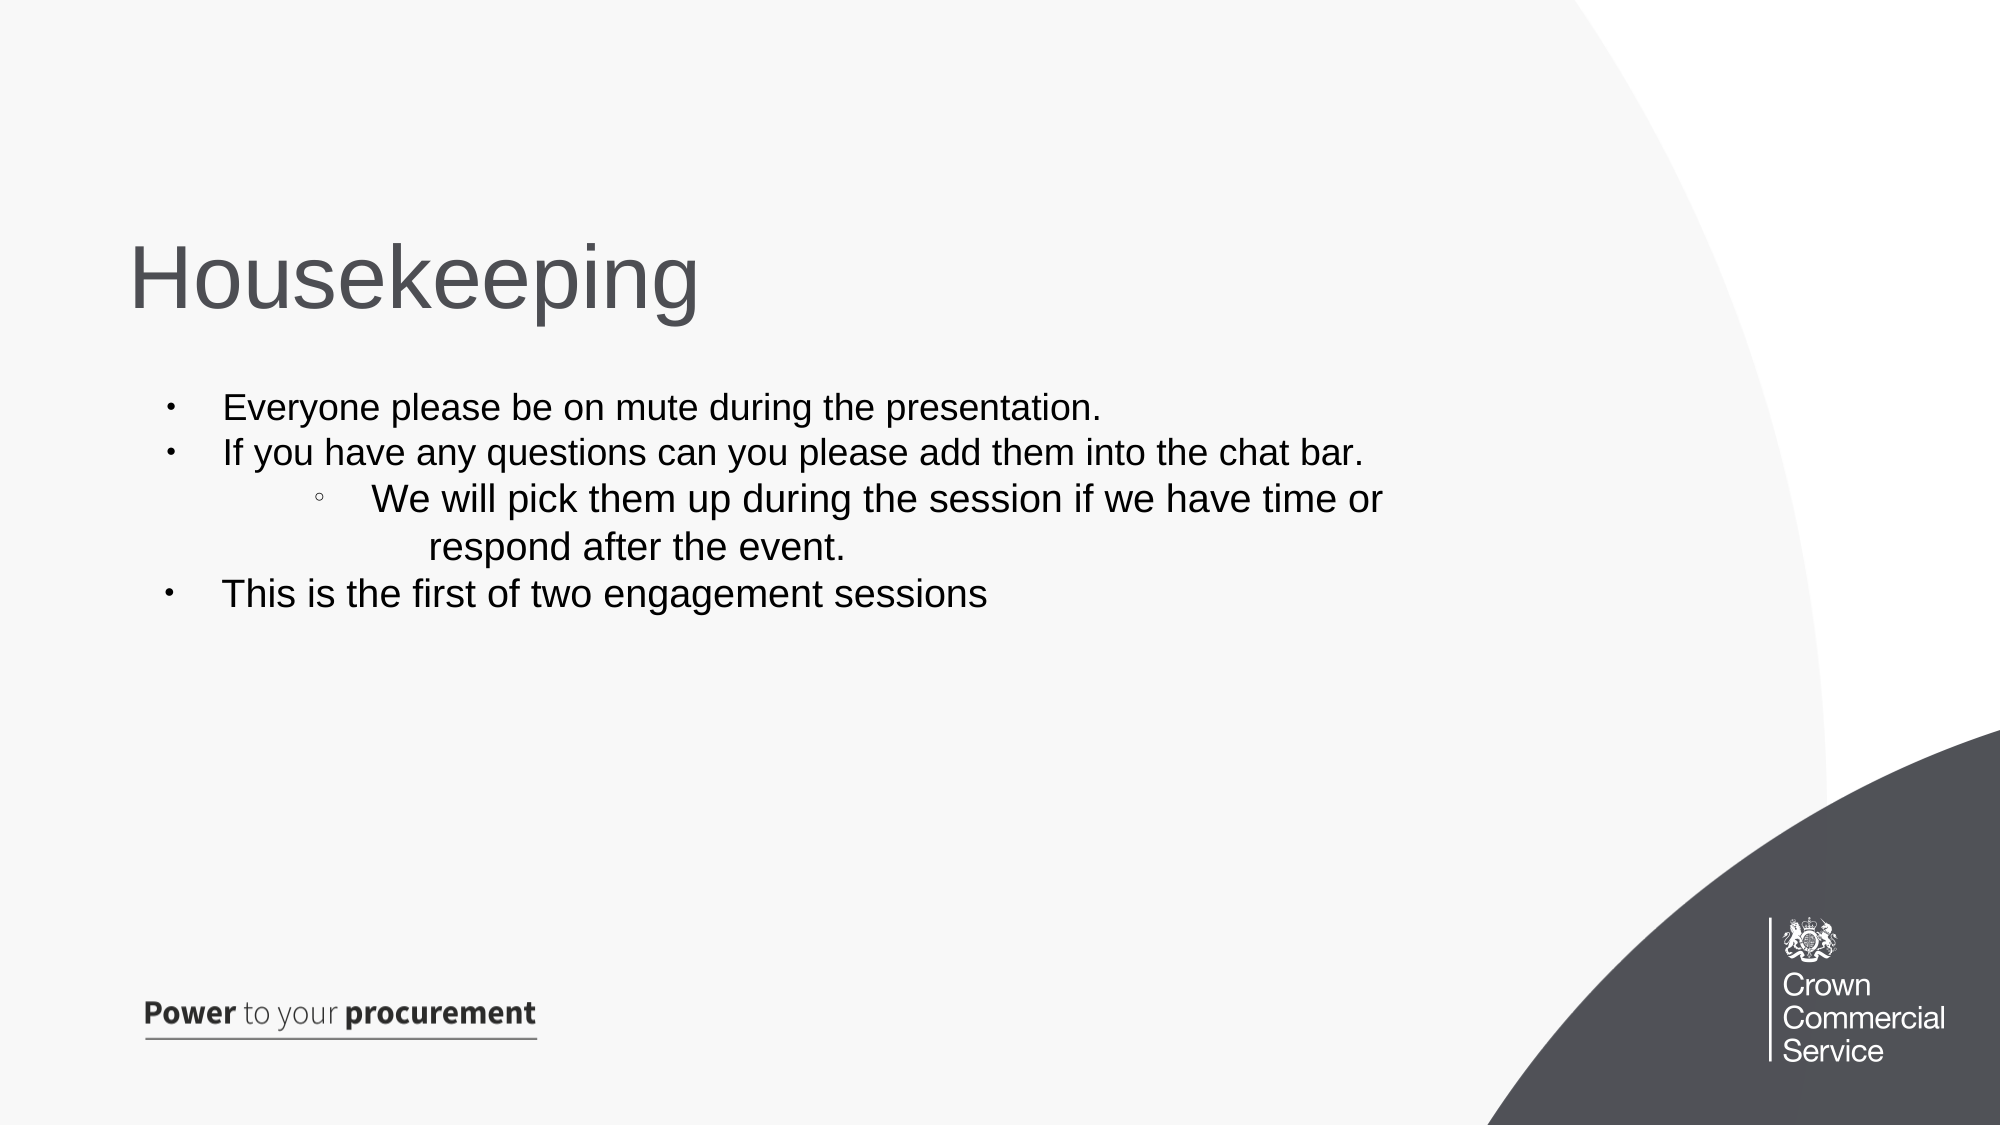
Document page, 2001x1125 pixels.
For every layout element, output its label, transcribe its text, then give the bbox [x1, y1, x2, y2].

subtitle Everyone please be on mute during the presentation. If you have any questions can you please add them into the chat bar. We will pick them up during the session if we have time or respond after the event. This is the first of two engagement sessions [128, 383, 1465, 1063]
title Housekeeping [128, 219, 1922, 358]
